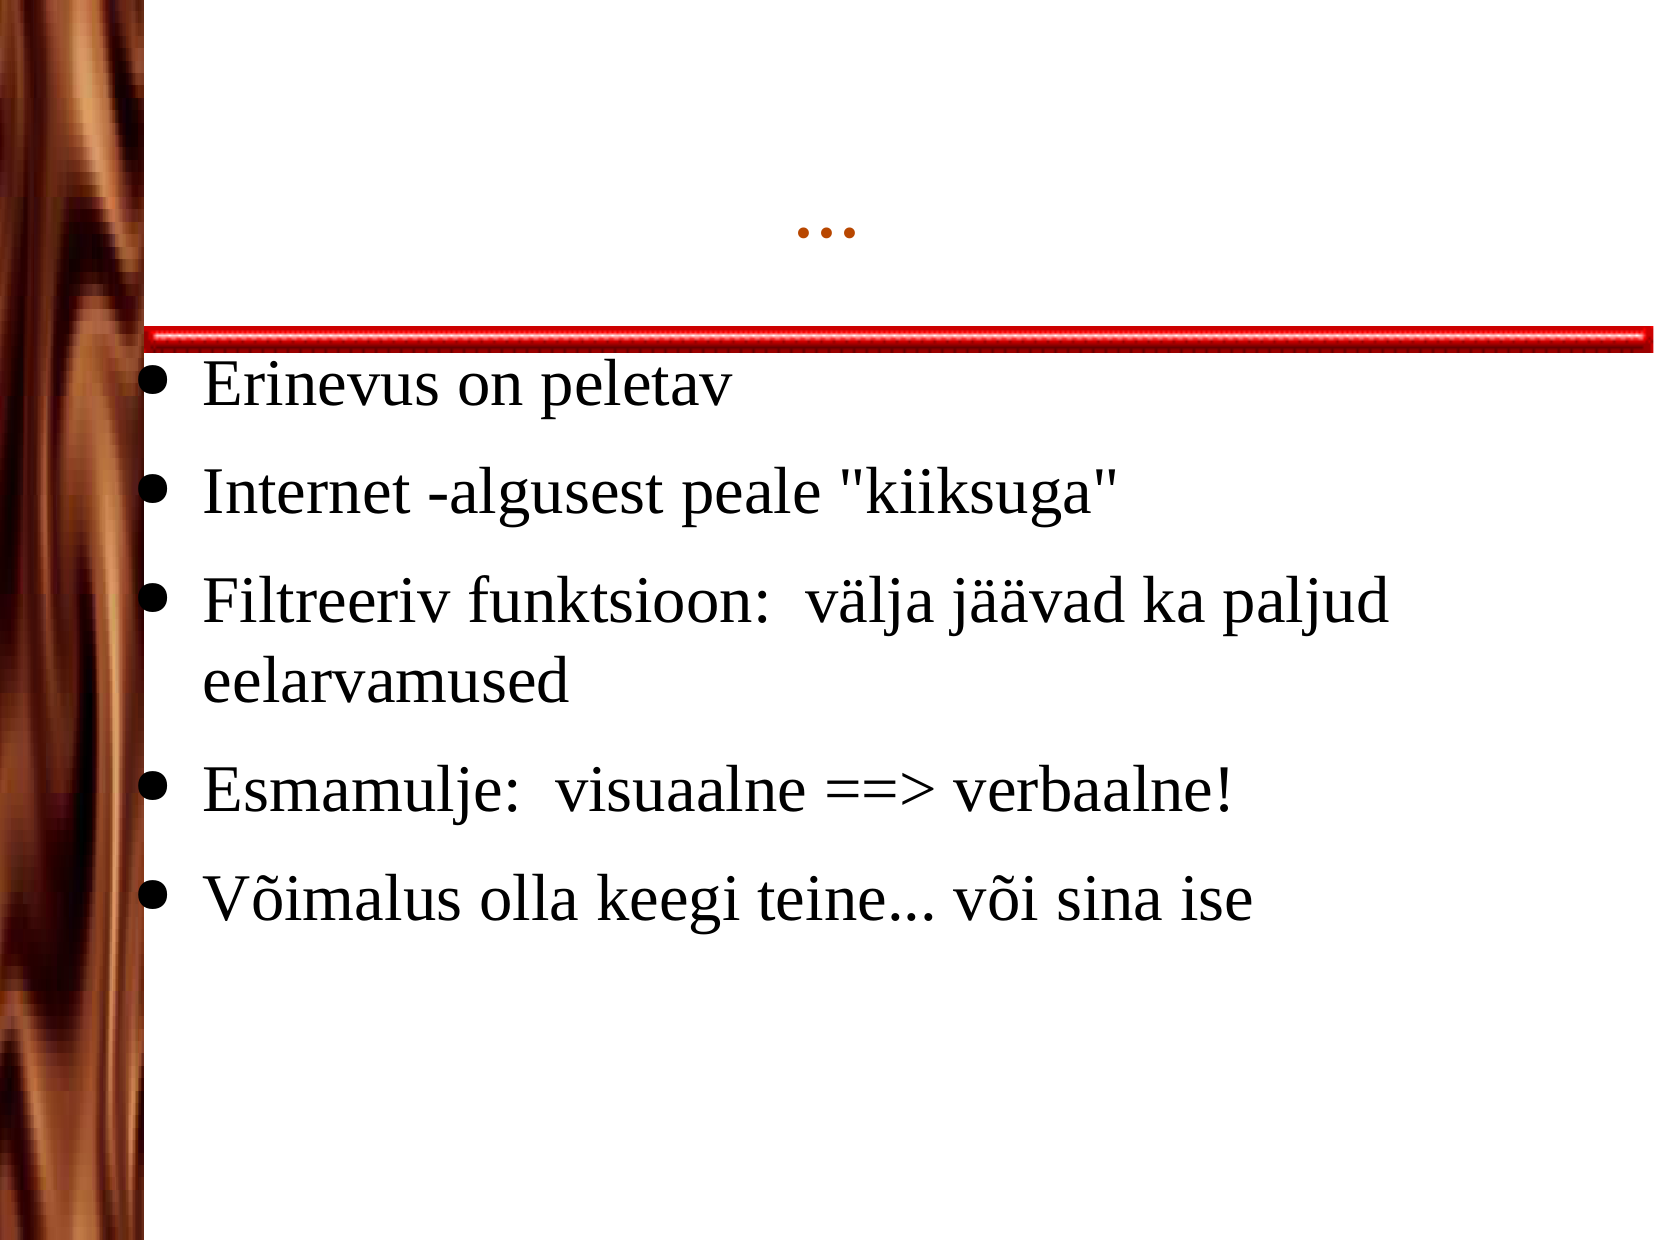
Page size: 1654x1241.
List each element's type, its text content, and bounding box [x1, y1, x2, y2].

list Erinevus on peletav Internet -algusest peale "kiiksuga" Filtreeriv funktsioon: välja jäävad ka paljud eelarvamused Esmamulje: visuaalne ==> verbaalne! Võimalus olla keegi teine... või sina ise [121, 344, 1533, 1126]
title ... [121, 98, 1533, 314]
picture [0, 0, 1654, 1240]
